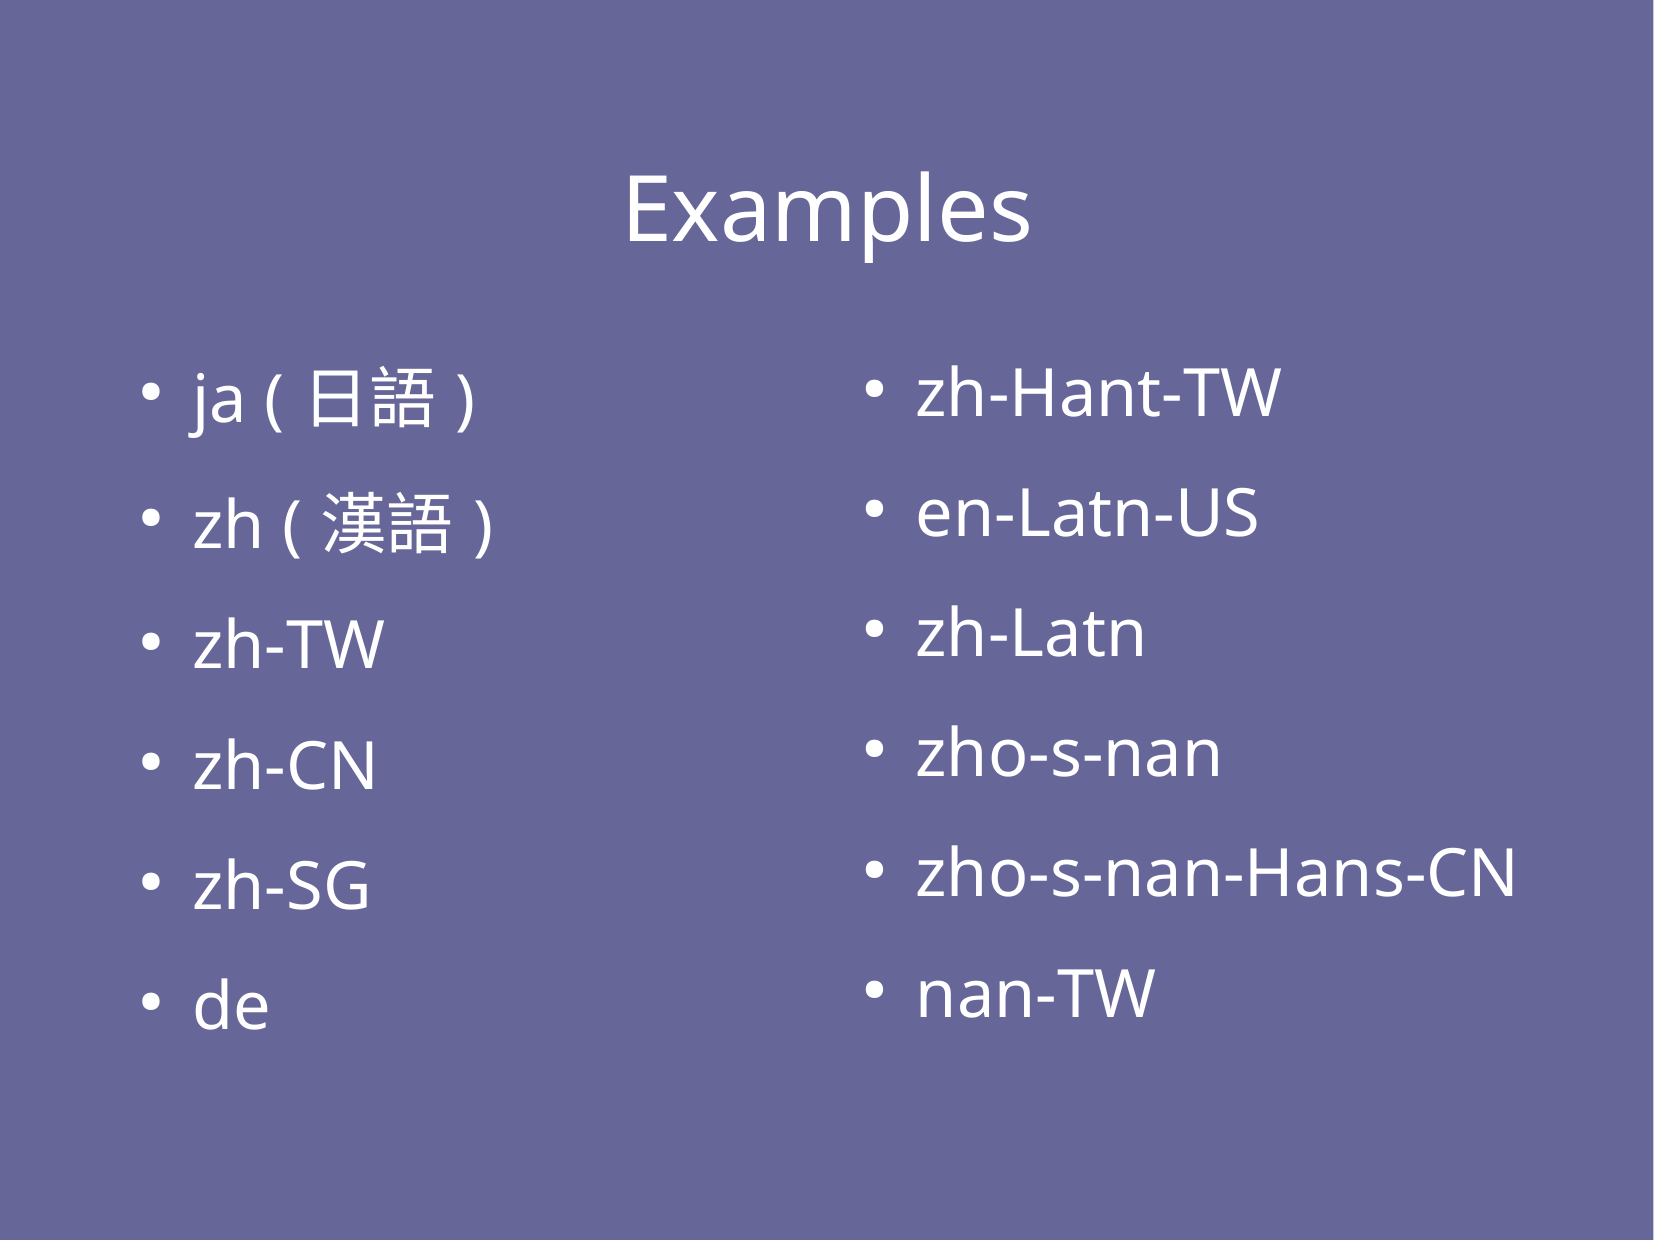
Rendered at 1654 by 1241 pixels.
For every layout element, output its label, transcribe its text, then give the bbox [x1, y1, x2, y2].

list zh-Hant-TW en-Latn-US zh-Latn zho-s-nan zho-s-nan-Hans-CN nan-TW [845, 344, 1535, 1127]
list ja (日語) zh (漢語) zh-TW zh-CN zh-SG de [121, 344, 845, 1127]
title Examples [121, 102, 1534, 310]
